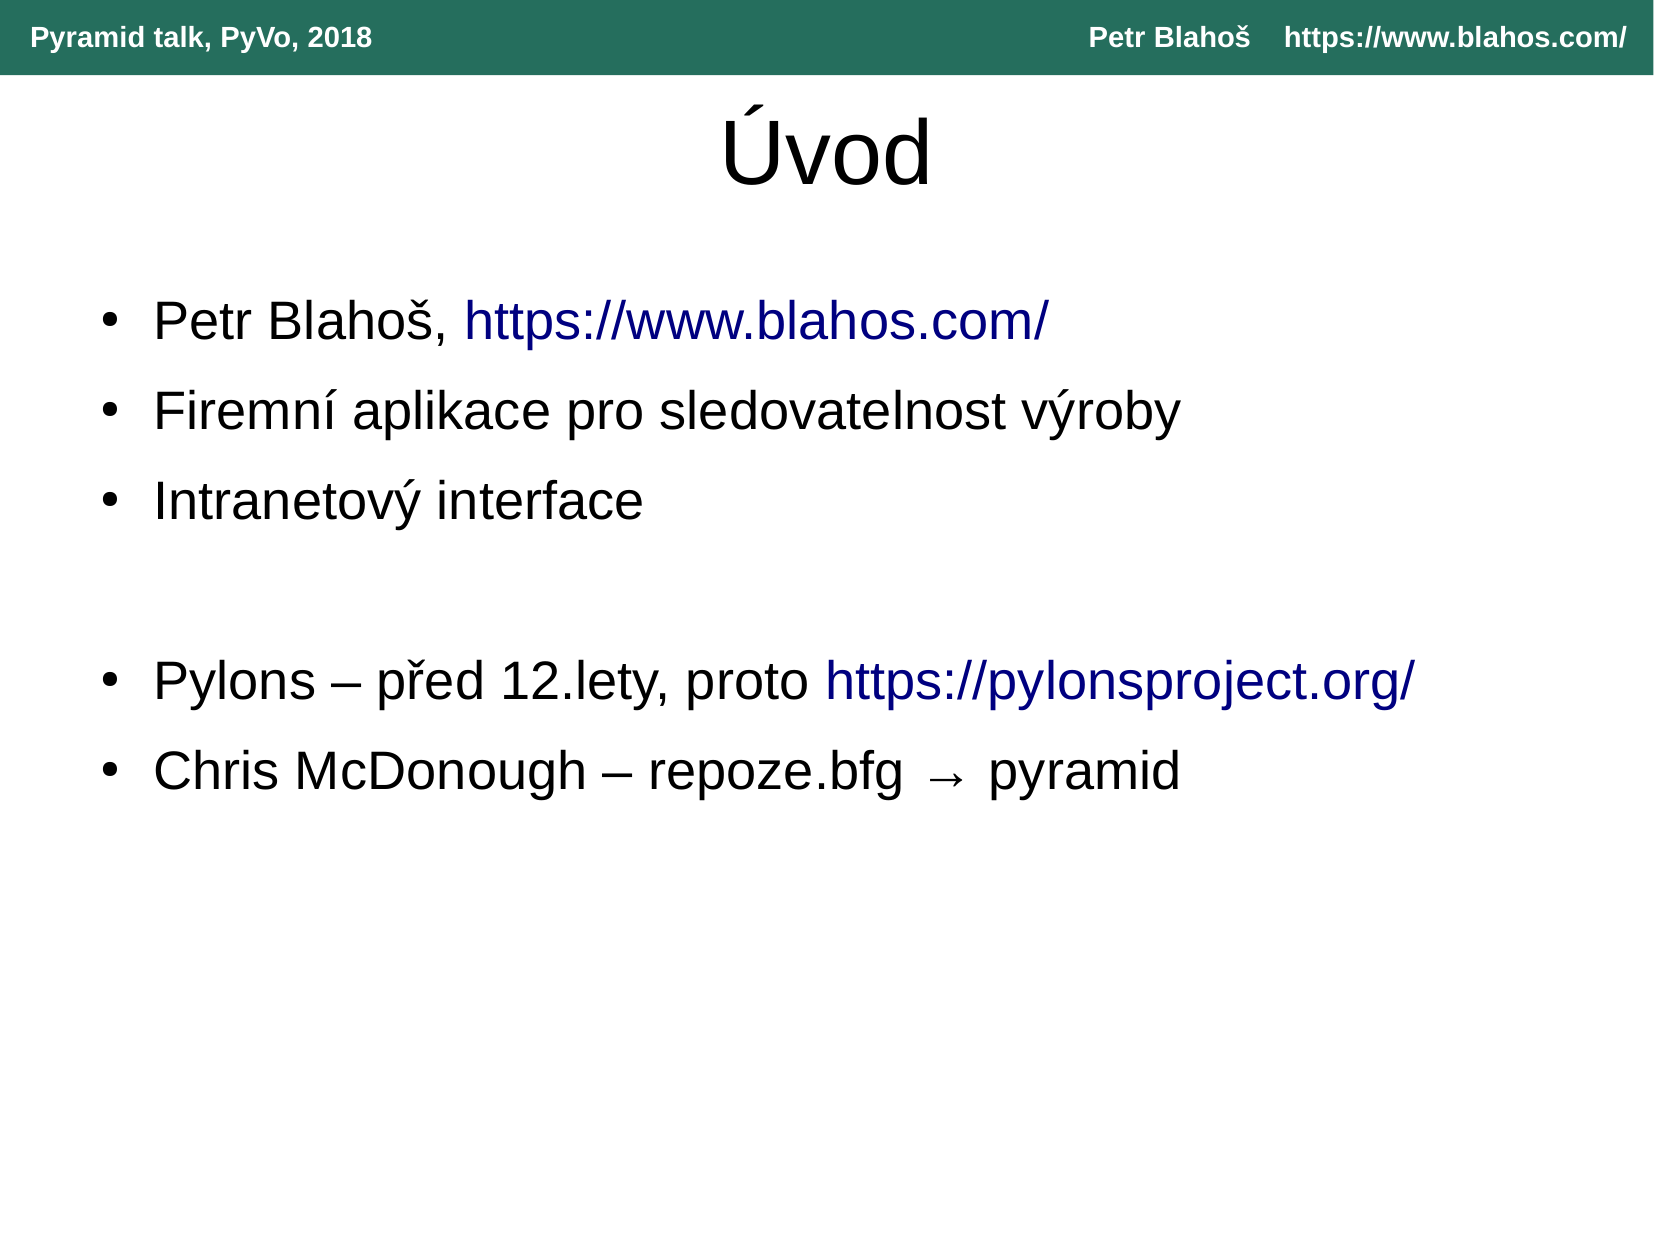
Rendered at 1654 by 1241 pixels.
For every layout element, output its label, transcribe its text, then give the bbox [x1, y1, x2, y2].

list Petr Blahoš, https://www.blahos.com/ Firemní aplikace pro sledovatelnost výroby Intranetový interface Pylons – před 12.lety, proto https://pylonsproject.org/ Chris McDonough – repoze.bfg → pyramid [82, 290, 1571, 1010]
title Úvod [82, 49, 1571, 257]
